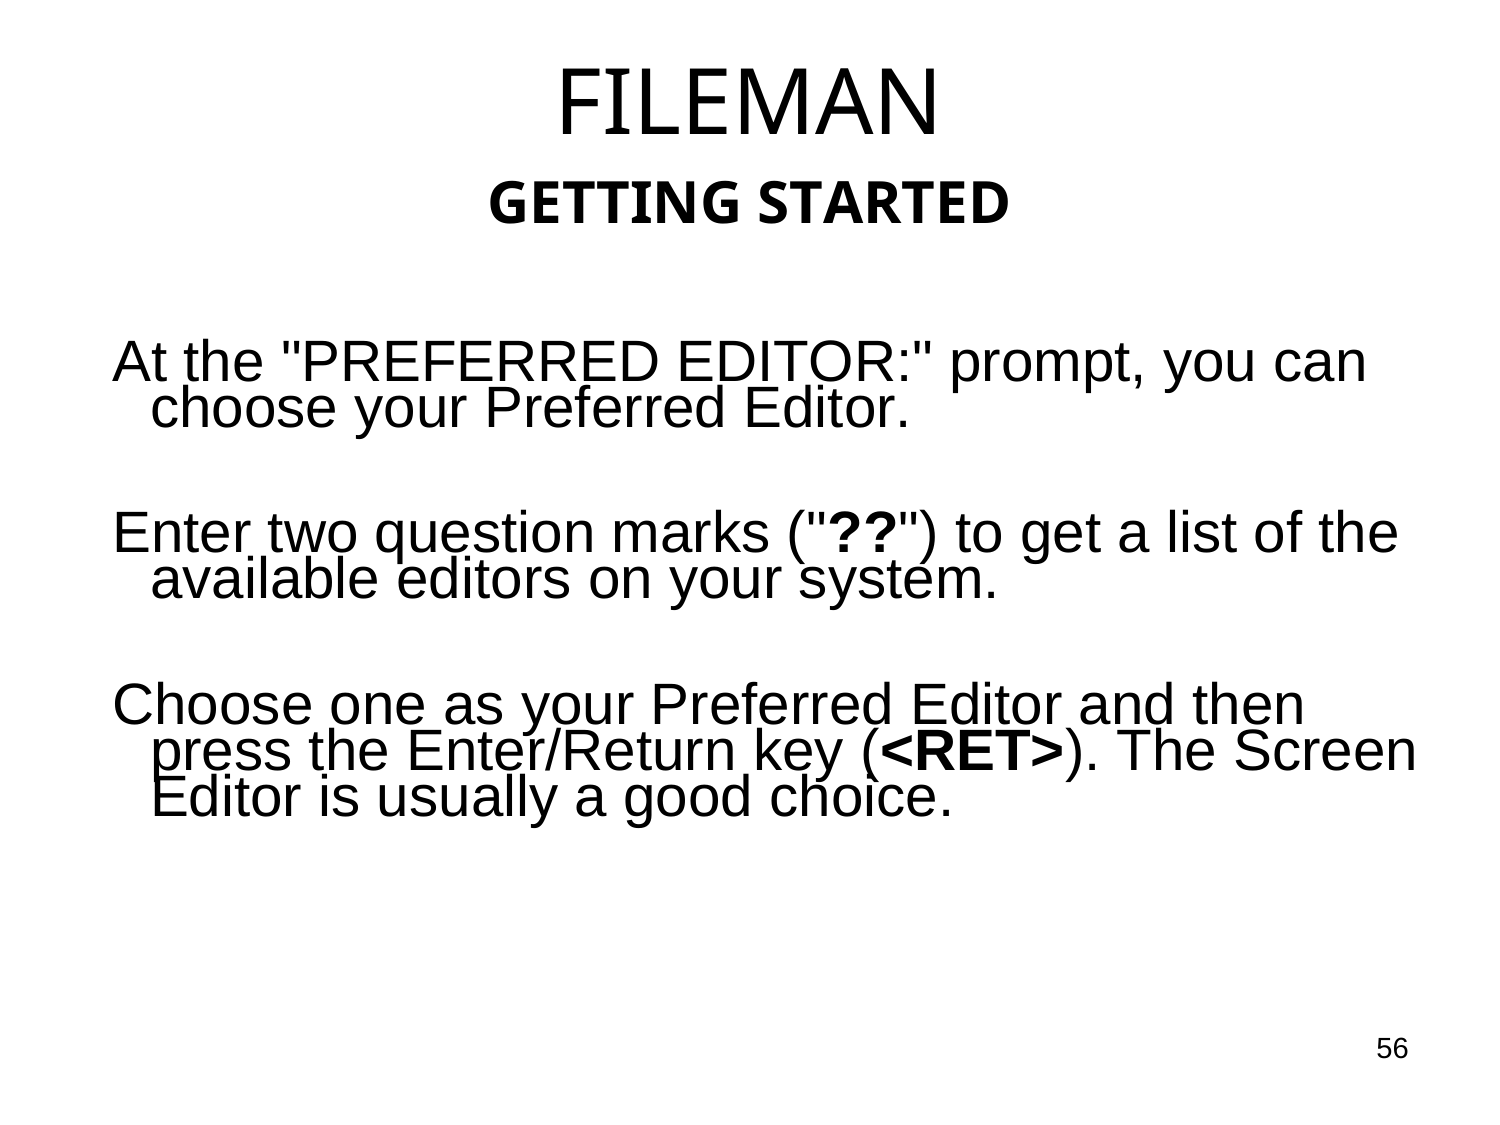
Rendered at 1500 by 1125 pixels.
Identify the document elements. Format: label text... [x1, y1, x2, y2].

list At the "PREFERRED EDITOR:" prompt, you can choose your Preferred Editor. Enter two question marks ("??") to get a list of the available editors on your system. Choose one as your Preferred Editor and then press the Enter/Return key (<RET>). The Screen Editor is usually a good choice. [75, 262, 1424, 991]
title FILEMAN GETTING STARTED [75, 32, 1424, 245]
